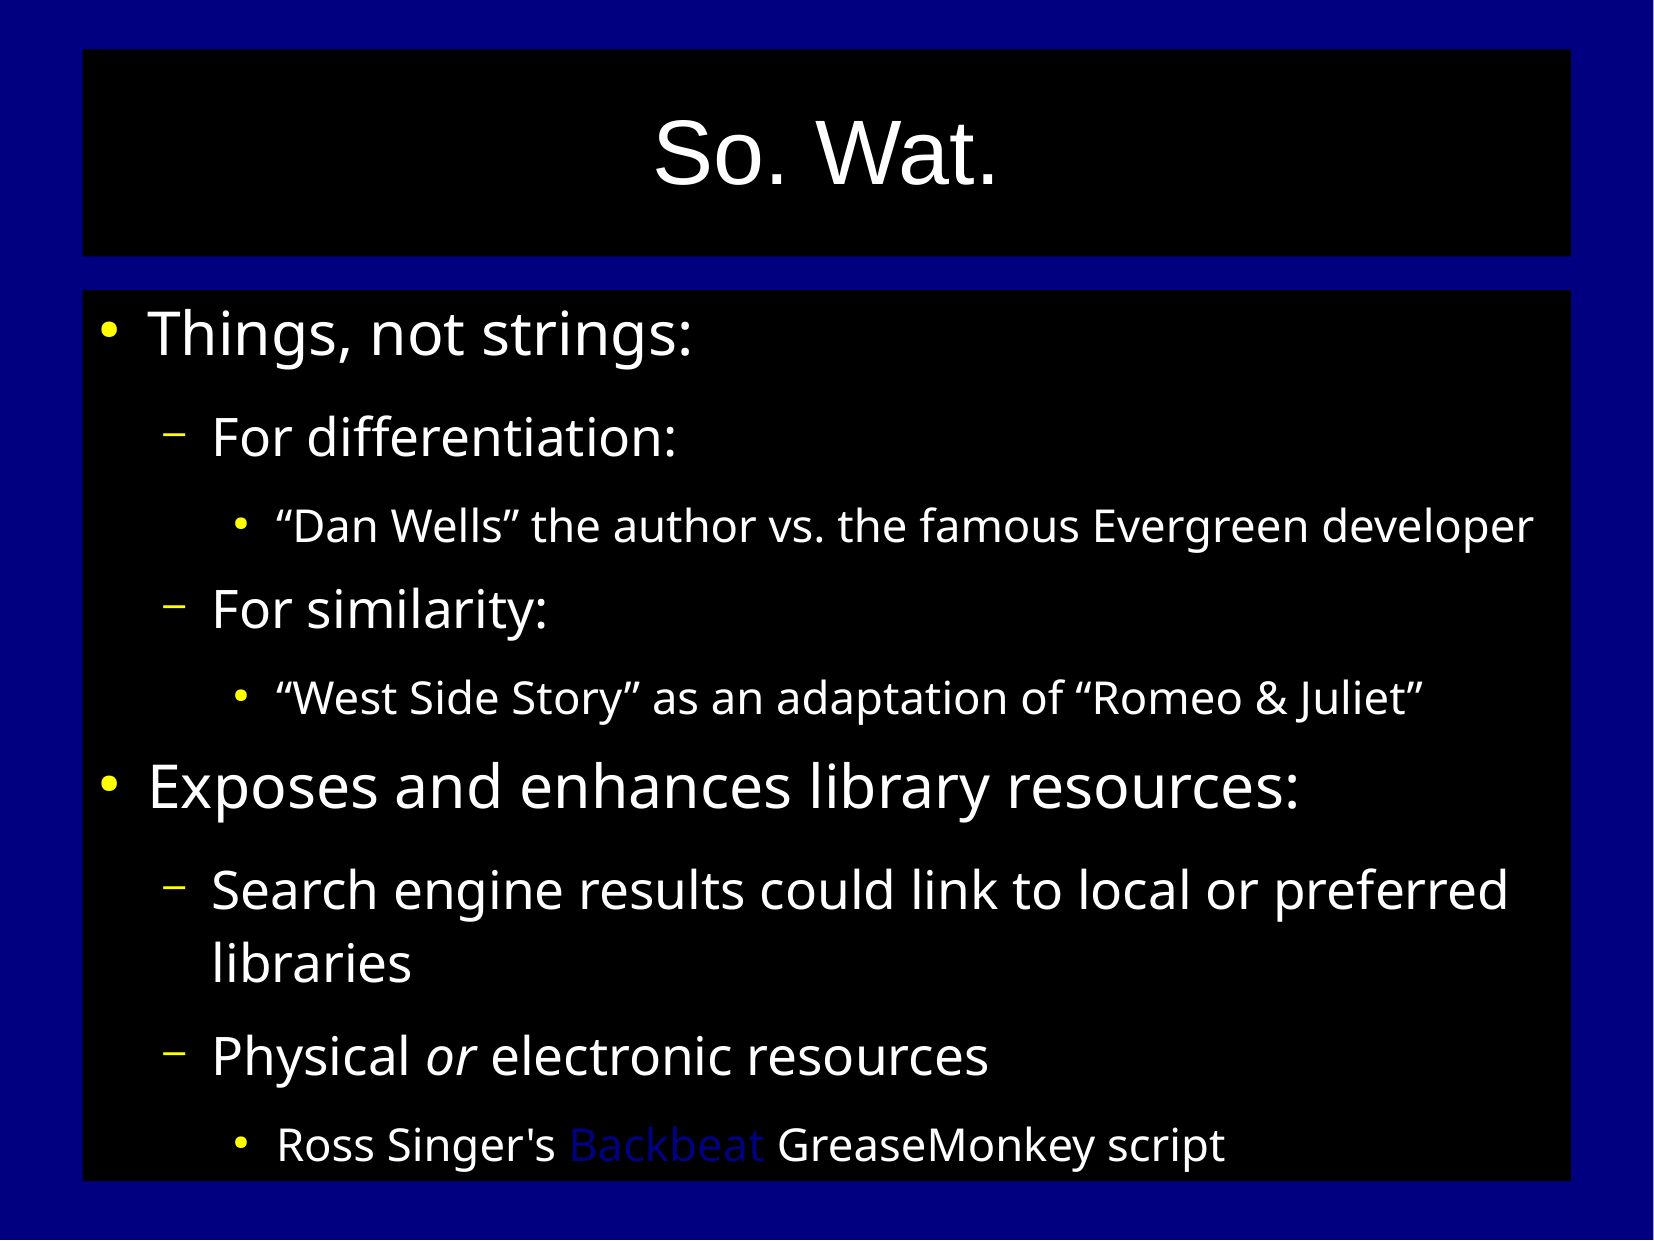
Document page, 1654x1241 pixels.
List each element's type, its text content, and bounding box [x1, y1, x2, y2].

list Things, not strings: For differentiation: “Dan Wells” the author vs. the famous Evergreen developer For similarity: “West Side Story” as an adaptation of “Romeo & Juliet” Exposes and enhances library resources: Search engine results could link to local or preferred libraries Physical or electronic resources Ross Singer's Backbeat GreaseMonkey script [82, 290, 1571, 1182]
title So. Wat. [82, 49, 1571, 257]
